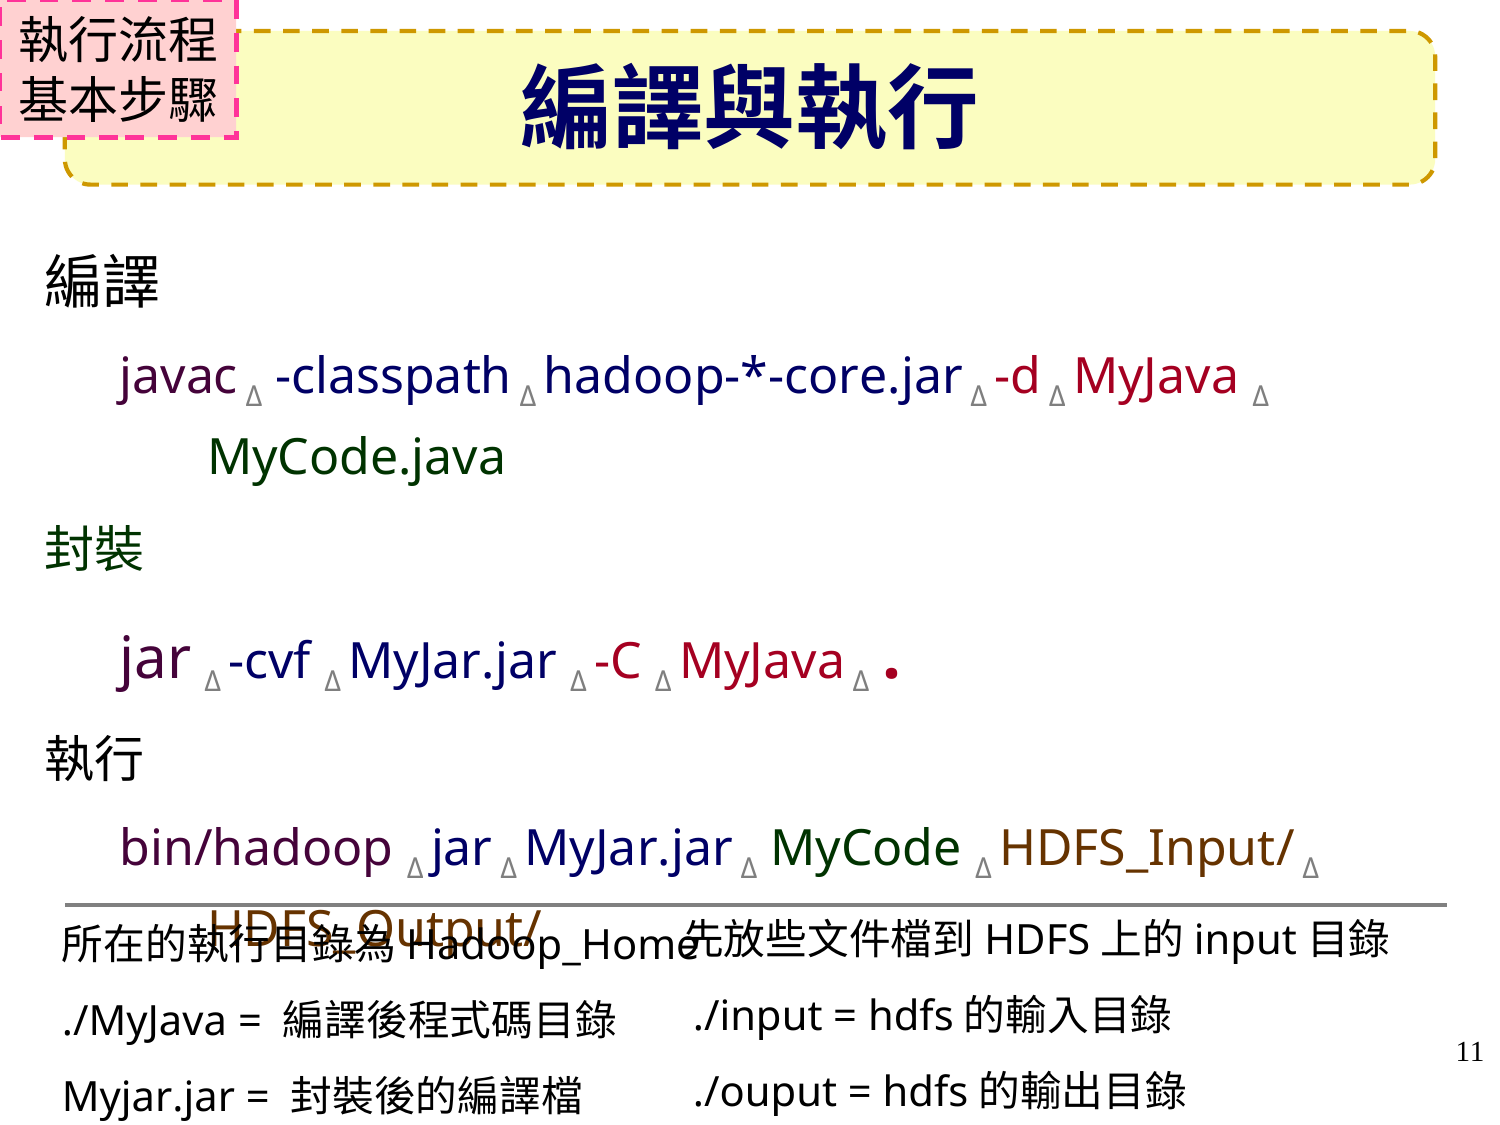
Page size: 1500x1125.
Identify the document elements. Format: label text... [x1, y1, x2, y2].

text_box 先放些文件檔到HDFS上的input目錄 ./input = hdfs的輸入目錄 ./ouput = hdfs的輸出目錄 [667, 907, 1447, 1123]
list 編譯 javac Δ -classpath Δ hadoop-*-core.jar Δ -d Δ MyJava Δ MyCode.java 封裝 jar Δ -cvf Δ MyJar.jar Δ -C Δ MyJava Δ . 執行 bin/hadoop Δ jar Δ MyJar.jar Δ MyCode Δ HDFS_Input/ Δ HDFS_Output/ [29, 219, 1447, 905]
text_box 所在的執行目錄為Hadoop_Home ./MyJava = 編譯後程式碼目錄 Myjar.jar = 封裝後的編譯檔 [47, 909, 757, 1125]
text_box 執行流程 基本步驟 [0, 0, 237, 138]
title 編譯與執行 [112, 30, 1388, 173]
text_box <編號> [1447, 1025, 1500, 1101]
